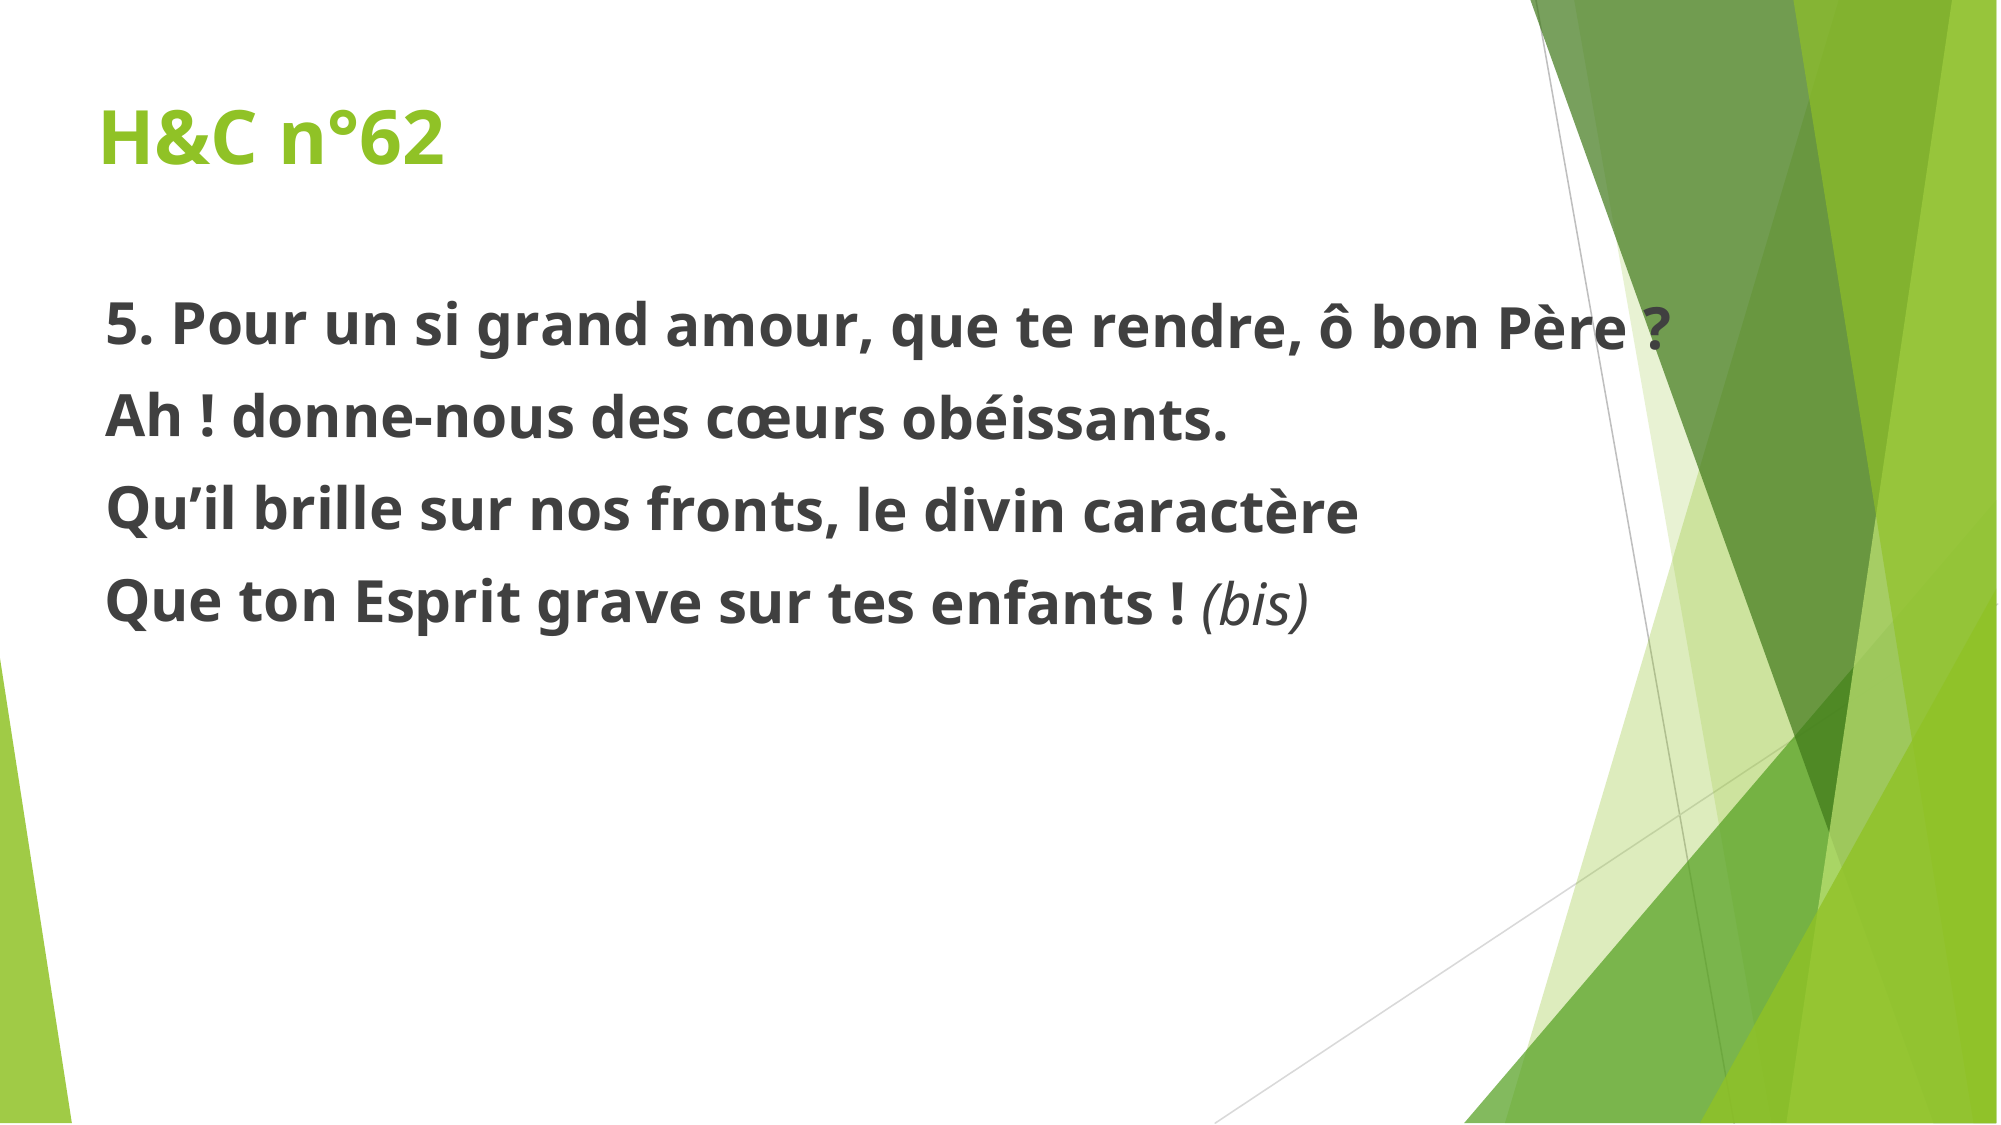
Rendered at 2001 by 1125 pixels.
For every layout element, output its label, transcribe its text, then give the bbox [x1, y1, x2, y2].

text_box 5. Pour un si grand amour, que te rendre, ô bon Père ? Ah ! donne-nous des cœurs obéissants. Qu’il brille sur nos fronts, le divin caractère Que ton Esprit grave sur tes enfants ! (bis) [88, 267, 1958, 1086]
text_box H&C n°62 [82, 82, 496, 189]
